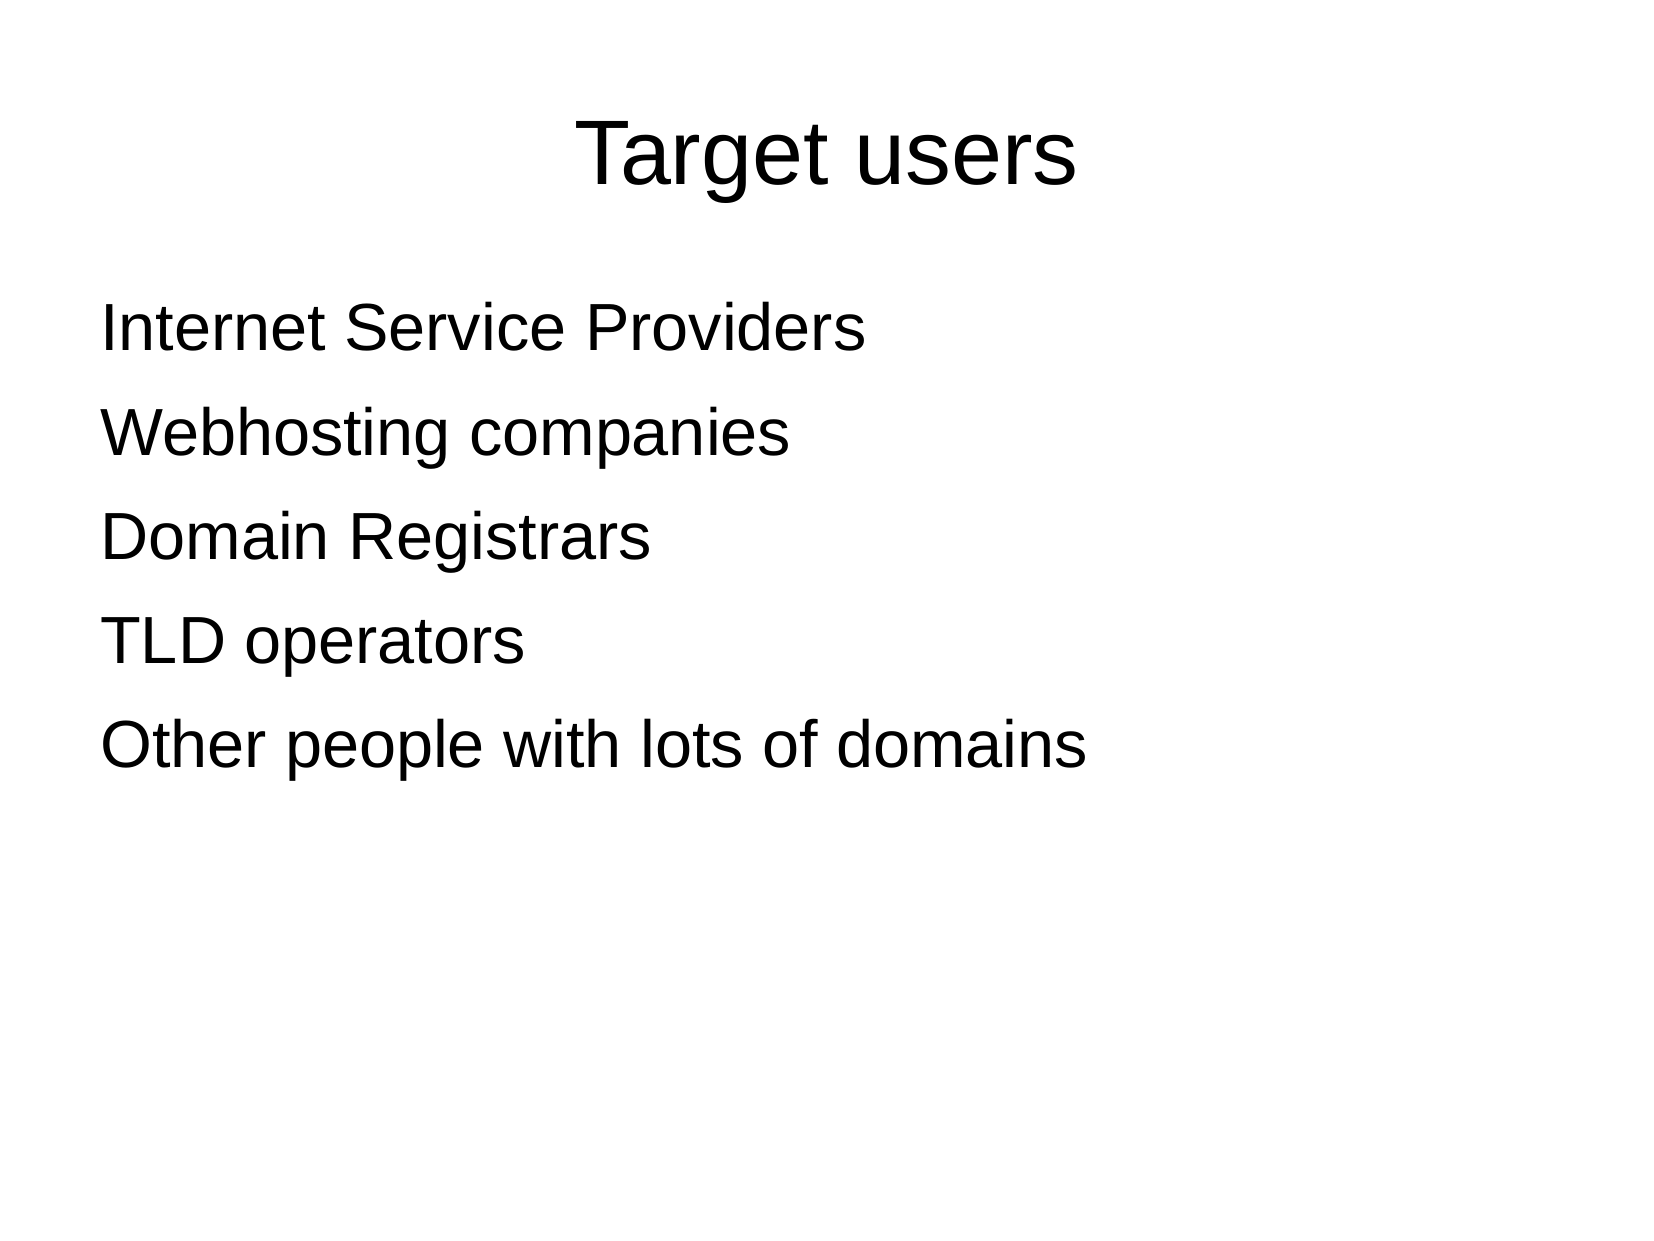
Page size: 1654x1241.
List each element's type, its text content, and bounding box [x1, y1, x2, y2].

list Internet Service Providers Webhosting companies Domain Registrars TLD operators Other people with lots of domains [82, 290, 1571, 1094]
title Target users [82, 49, 1571, 257]
